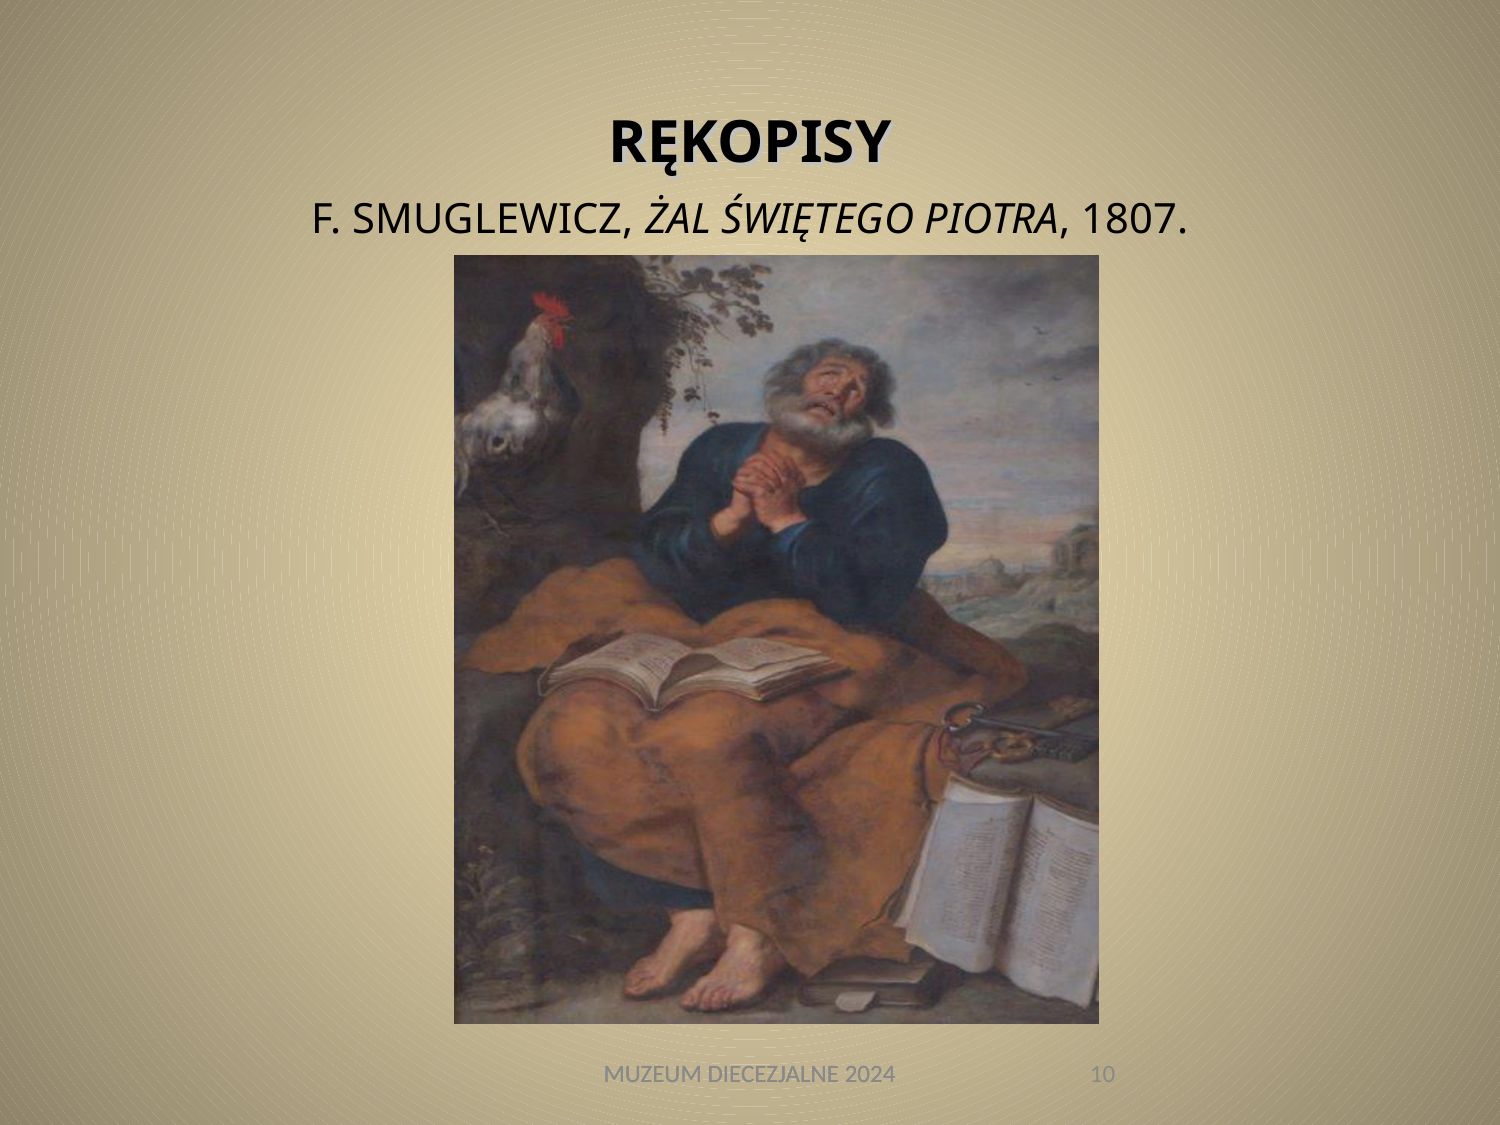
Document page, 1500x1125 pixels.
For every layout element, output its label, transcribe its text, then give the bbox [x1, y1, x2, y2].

picture [454, 255, 1099, 1024]
text_box [1074, 1042, 1426, 1103]
list F. SMUGLEWICZ, ŻAL ŚWIĘTEGO PIOTRA, 1807. [75, 184, 1426, 1005]
title RĘKOPISY [75, 45, 1426, 184]
text_box MUZEUM DIECEZJALNE 2024 [512, 1042, 988, 1103]
